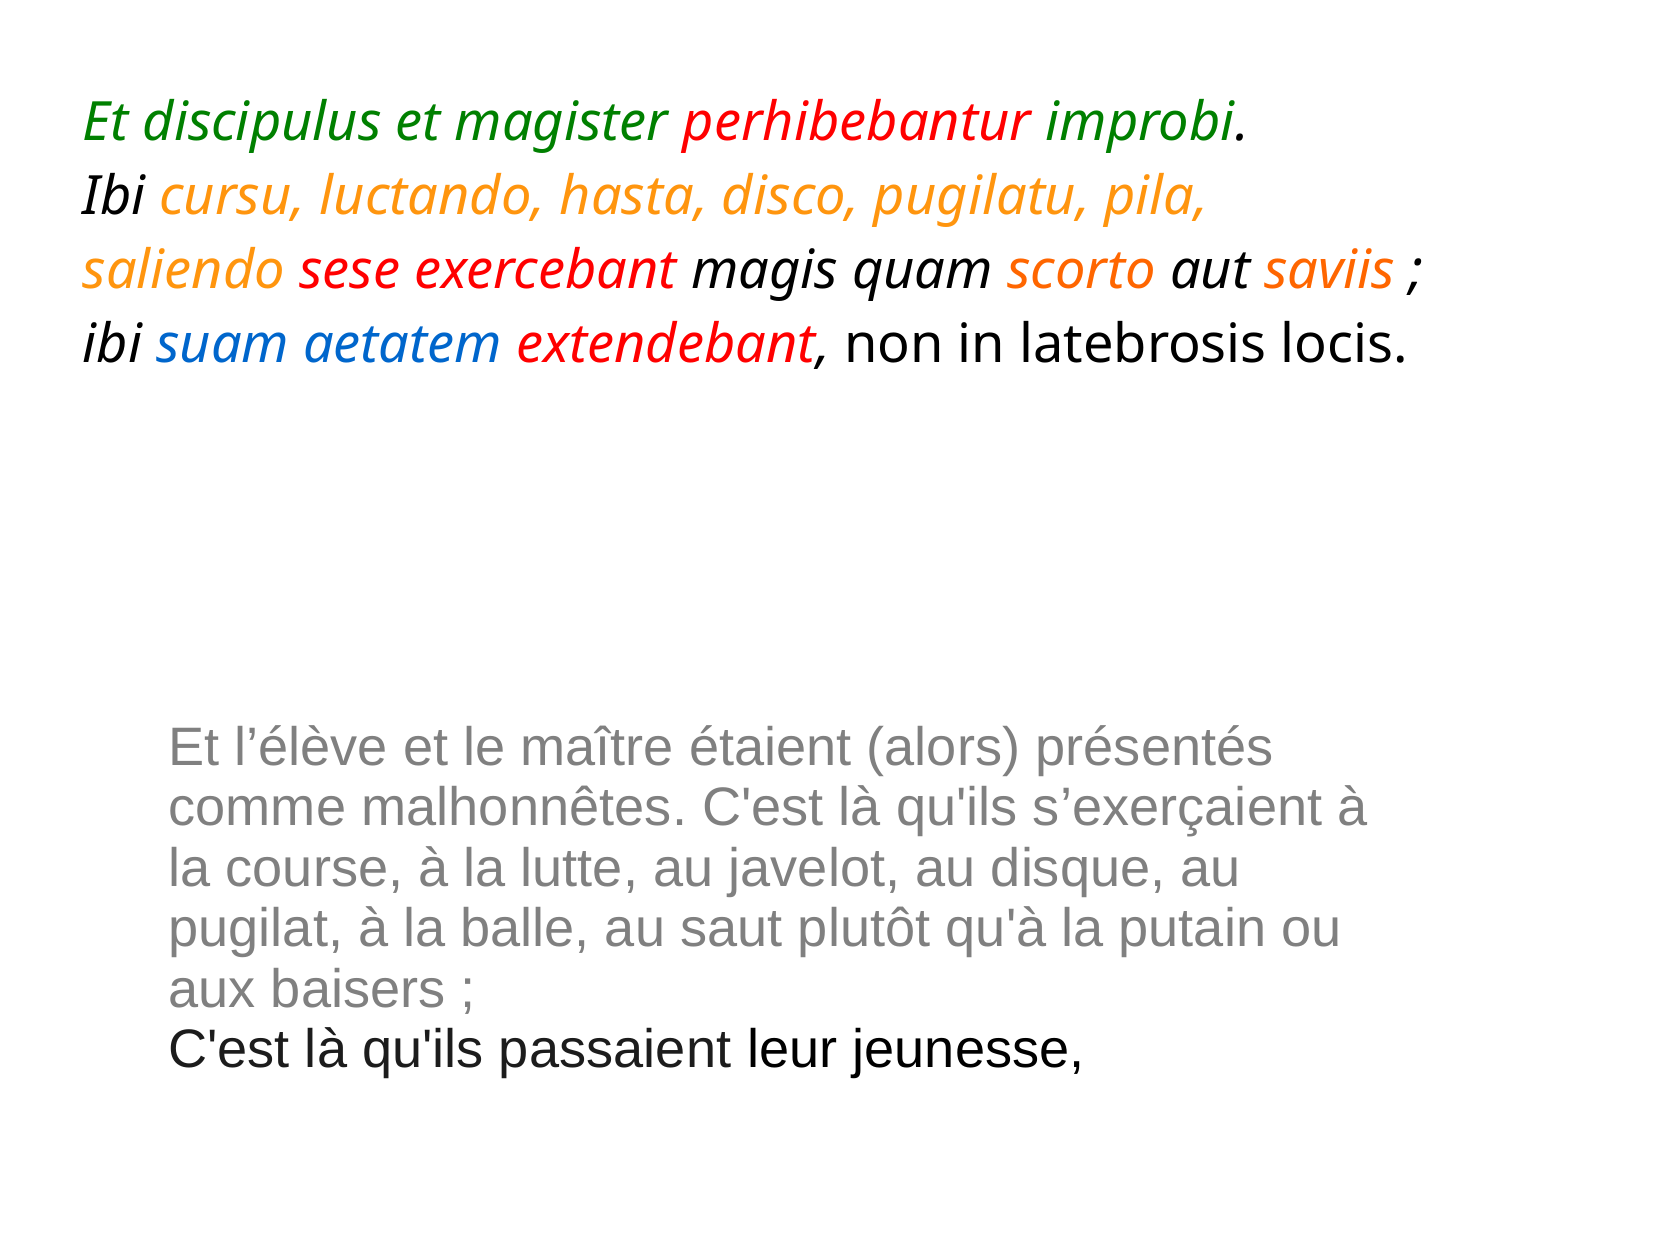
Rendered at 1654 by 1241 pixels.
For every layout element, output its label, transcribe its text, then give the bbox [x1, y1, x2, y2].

text_box Et l’élève et le maître étaient (alors) présentés comme malhonnêtes. C'est là qu'ils s’exerçaient à la course, à la lutte, au javelot, au disque, au pugilat, à la balle, au saut plutôt qu'à la putain ou aux baisers ; C'est là qu'ils passaient leur jeunesse, [153, 708, 1406, 1087]
list Et discipulus et magister perhibebantur improbi. Ibi cursu, luctando, hasta, disco, pugilatu, pila, saliendo sese exercebant magis quam scorto aut saviis ; ibi suam aetatem extendebant, non in latebrosis locis. [82, 82, 1571, 1109]
